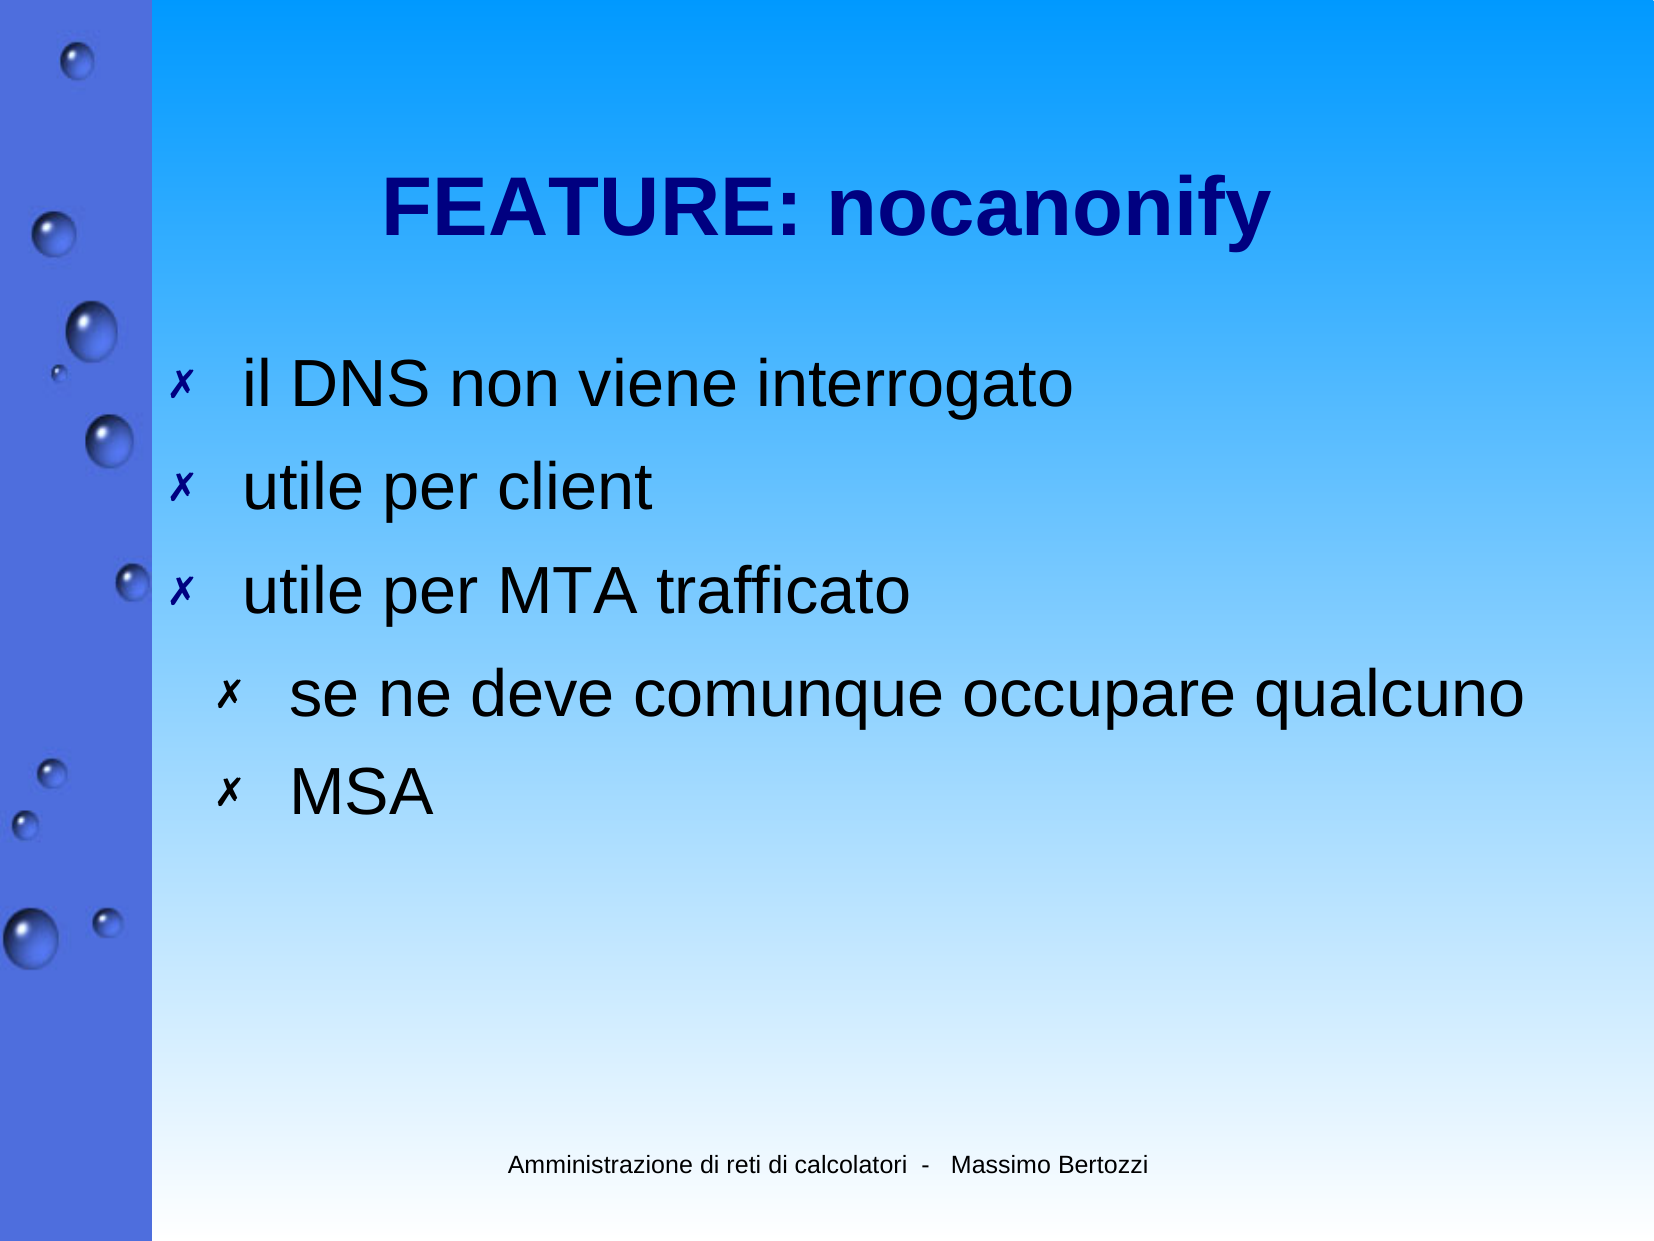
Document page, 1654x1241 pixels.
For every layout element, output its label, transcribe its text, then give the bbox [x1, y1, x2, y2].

title FEATURE: nocanonify [121, 102, 1534, 311]
list il DNS non viene interrogato utile per client utile per MTA trafficato se ne deve comunque occupare qualcuno MSA [159, 346, 1572, 1128]
picture [0, 0, 152, 1241]
